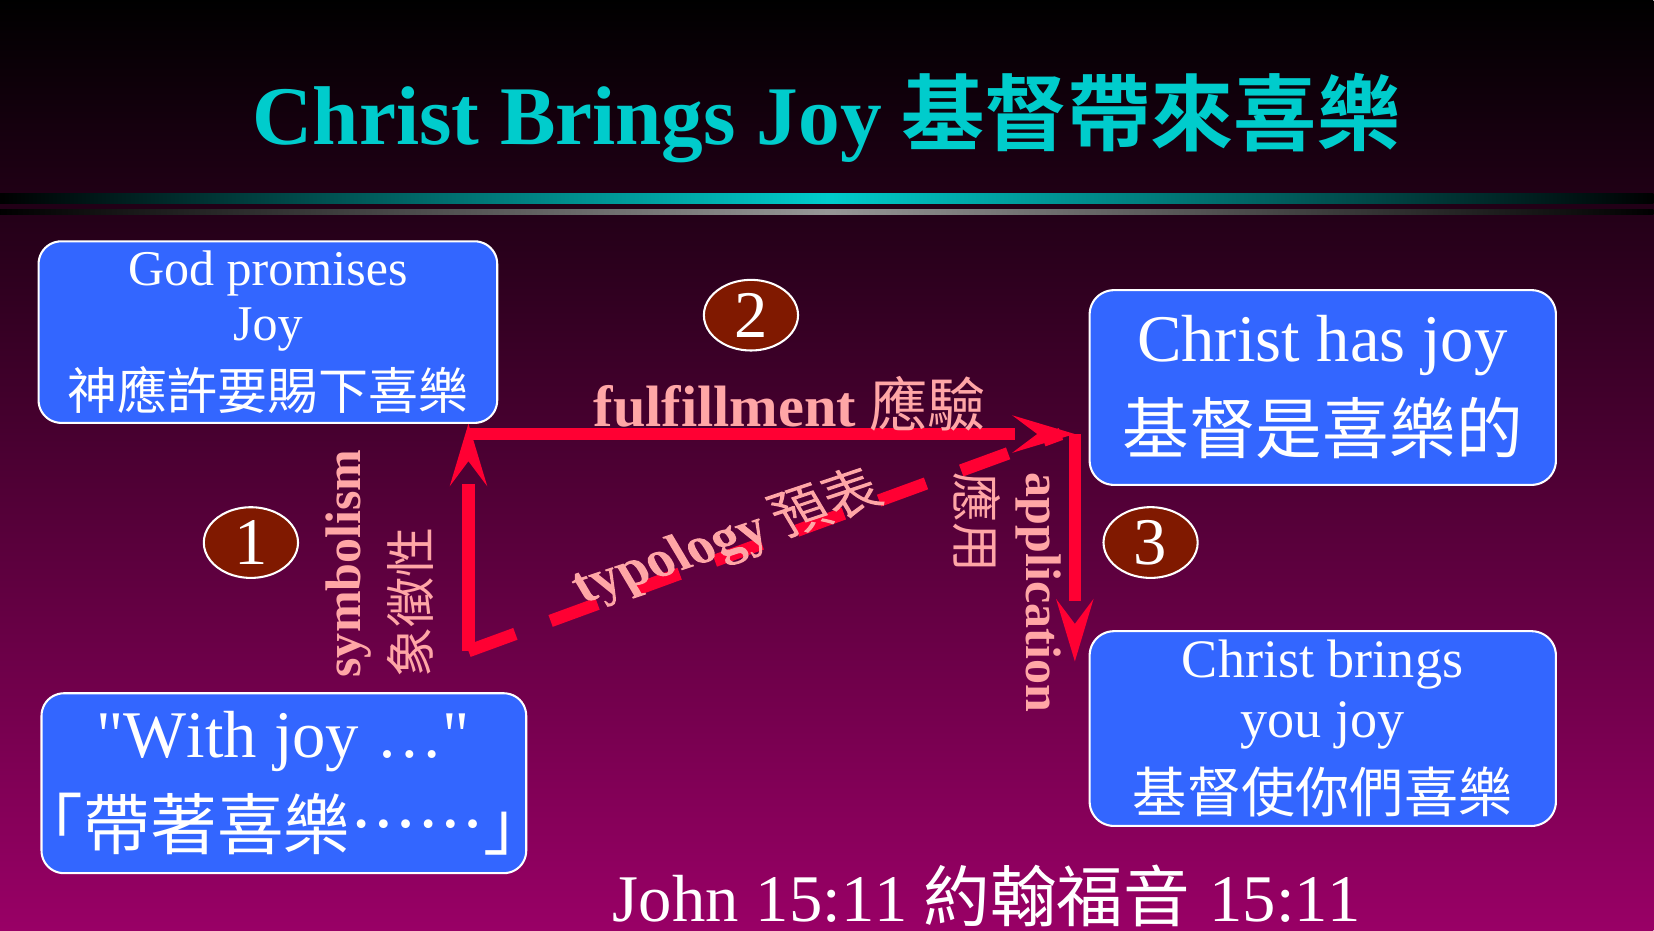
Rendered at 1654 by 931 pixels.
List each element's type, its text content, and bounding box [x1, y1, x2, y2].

text_box God promises Joy 神應許要賜下喜樂 [38, 241, 498, 423]
text_box fulfillment應驗 [578, 351, 1006, 451]
text_box "With joy …" 「帶著喜樂⋯⋯」 [41, 693, 527, 874]
text_box symbolism象徵性 [308, 406, 452, 693]
text_box 3 [1103, 507, 1198, 578]
text_box 1 [203, 507, 299, 578]
text_box typology預表 [532, 451, 921, 629]
text_box application 應用 [935, 457, 1079, 779]
text_box Christ brings you joy 基督使你們喜樂 [1089, 631, 1556, 826]
text_box 2 [703, 279, 799, 351]
text_box John 15:11約翰福音15:11 [597, 836, 1654, 931]
title Christ Brings Joy基督帶來喜樂 [117, 0, 1537, 218]
text_box Christ has joy 基督是喜樂的 [1089, 290, 1556, 485]
